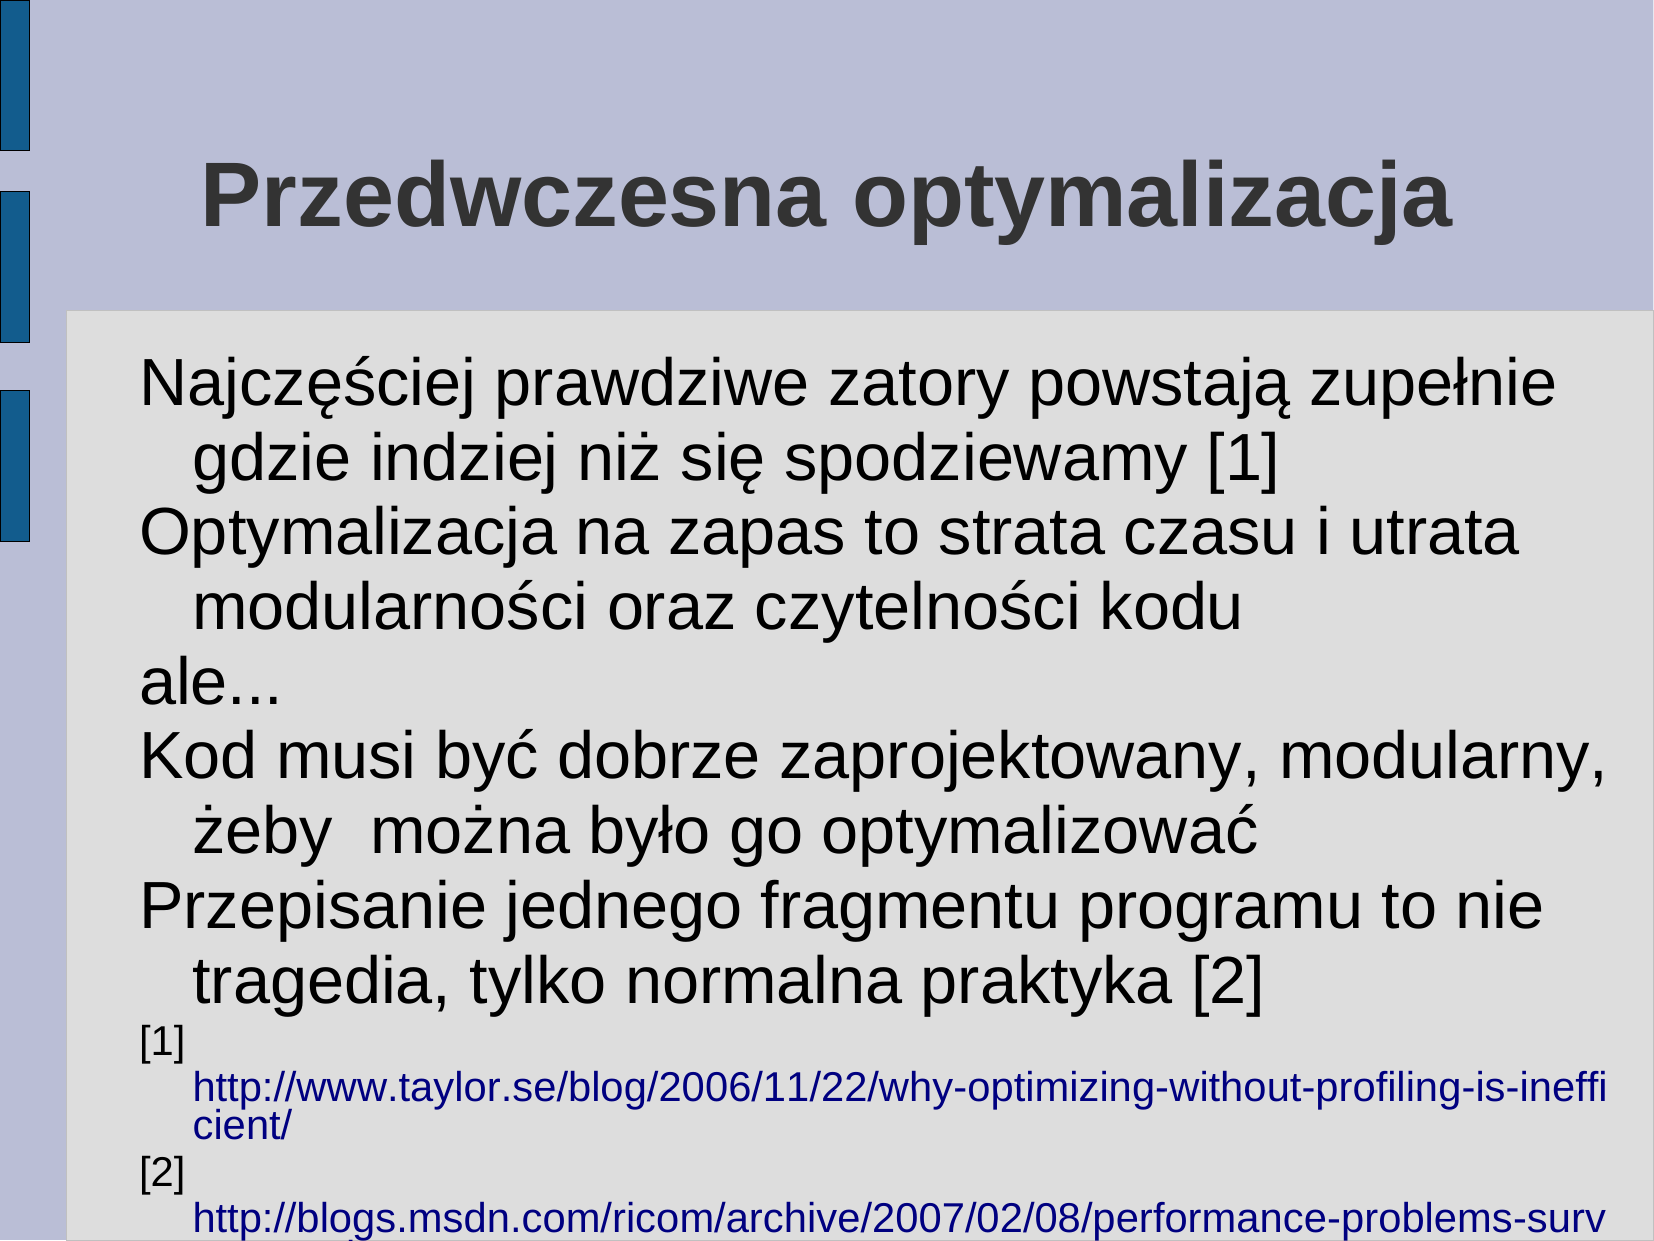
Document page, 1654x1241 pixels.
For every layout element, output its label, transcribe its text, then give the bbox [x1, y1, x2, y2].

title Przedwczesna optymalizacja [121, 91, 1534, 299]
list Najczęściej prawdziwe zatory powstają zupełnie gdzie indziej niż się spodziewamy [1] Optymalizacja na zapas to strata czasu i utrata modularności oraz czytelności kodu ale... Kod musi być dobrze zaprojektowany, modularny, żeby można było go optymalizować Przepisanie jednego fragmentu programu to nie tragedia, tylko normalna praktyka [2] [1] http://www.taylor.se/blog/2006/11/22/why-optimizing-without-profiling-is-inefficient/ [2] http://blogs.msdn.com/ricom/archive/2007/02/08/performance-problems-survery-results.aspx [121, 344, 1625, 1241]
